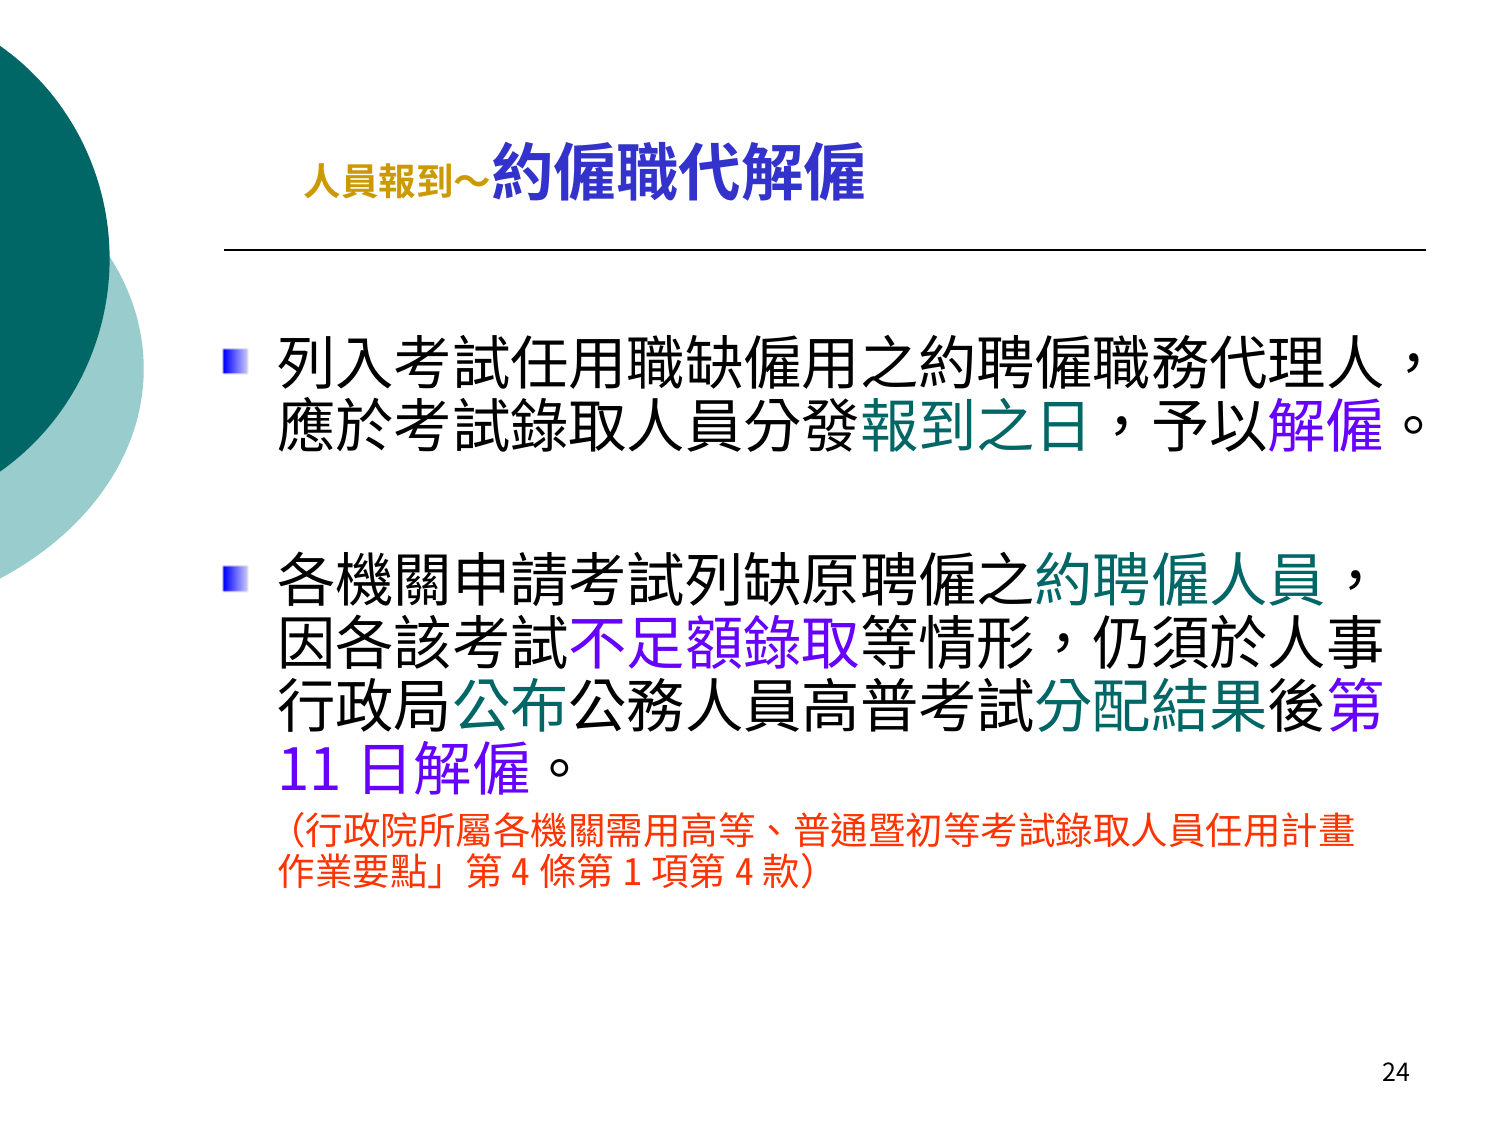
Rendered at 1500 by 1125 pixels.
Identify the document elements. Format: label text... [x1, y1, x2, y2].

text_box 人員報到～約僱職代解僱 [289, 125, 904, 216]
list 列入考試任用職缺僱用之約聘僱職務代理人，應於考試錄取人員分發報到之日，予以解僱。 各機關申請考試列缺原聘僱之約聘僱人員， 因各該考試不足額錄取等情形，仍須於人事行政局公布公務人員高普考試分配結果後第11日解僱。 （行政院所屬各機關需用高等、普通暨初等考試錄取人員任用計畫作業要點」第4條第1項第4款） [206, 326, 1407, 1000]
